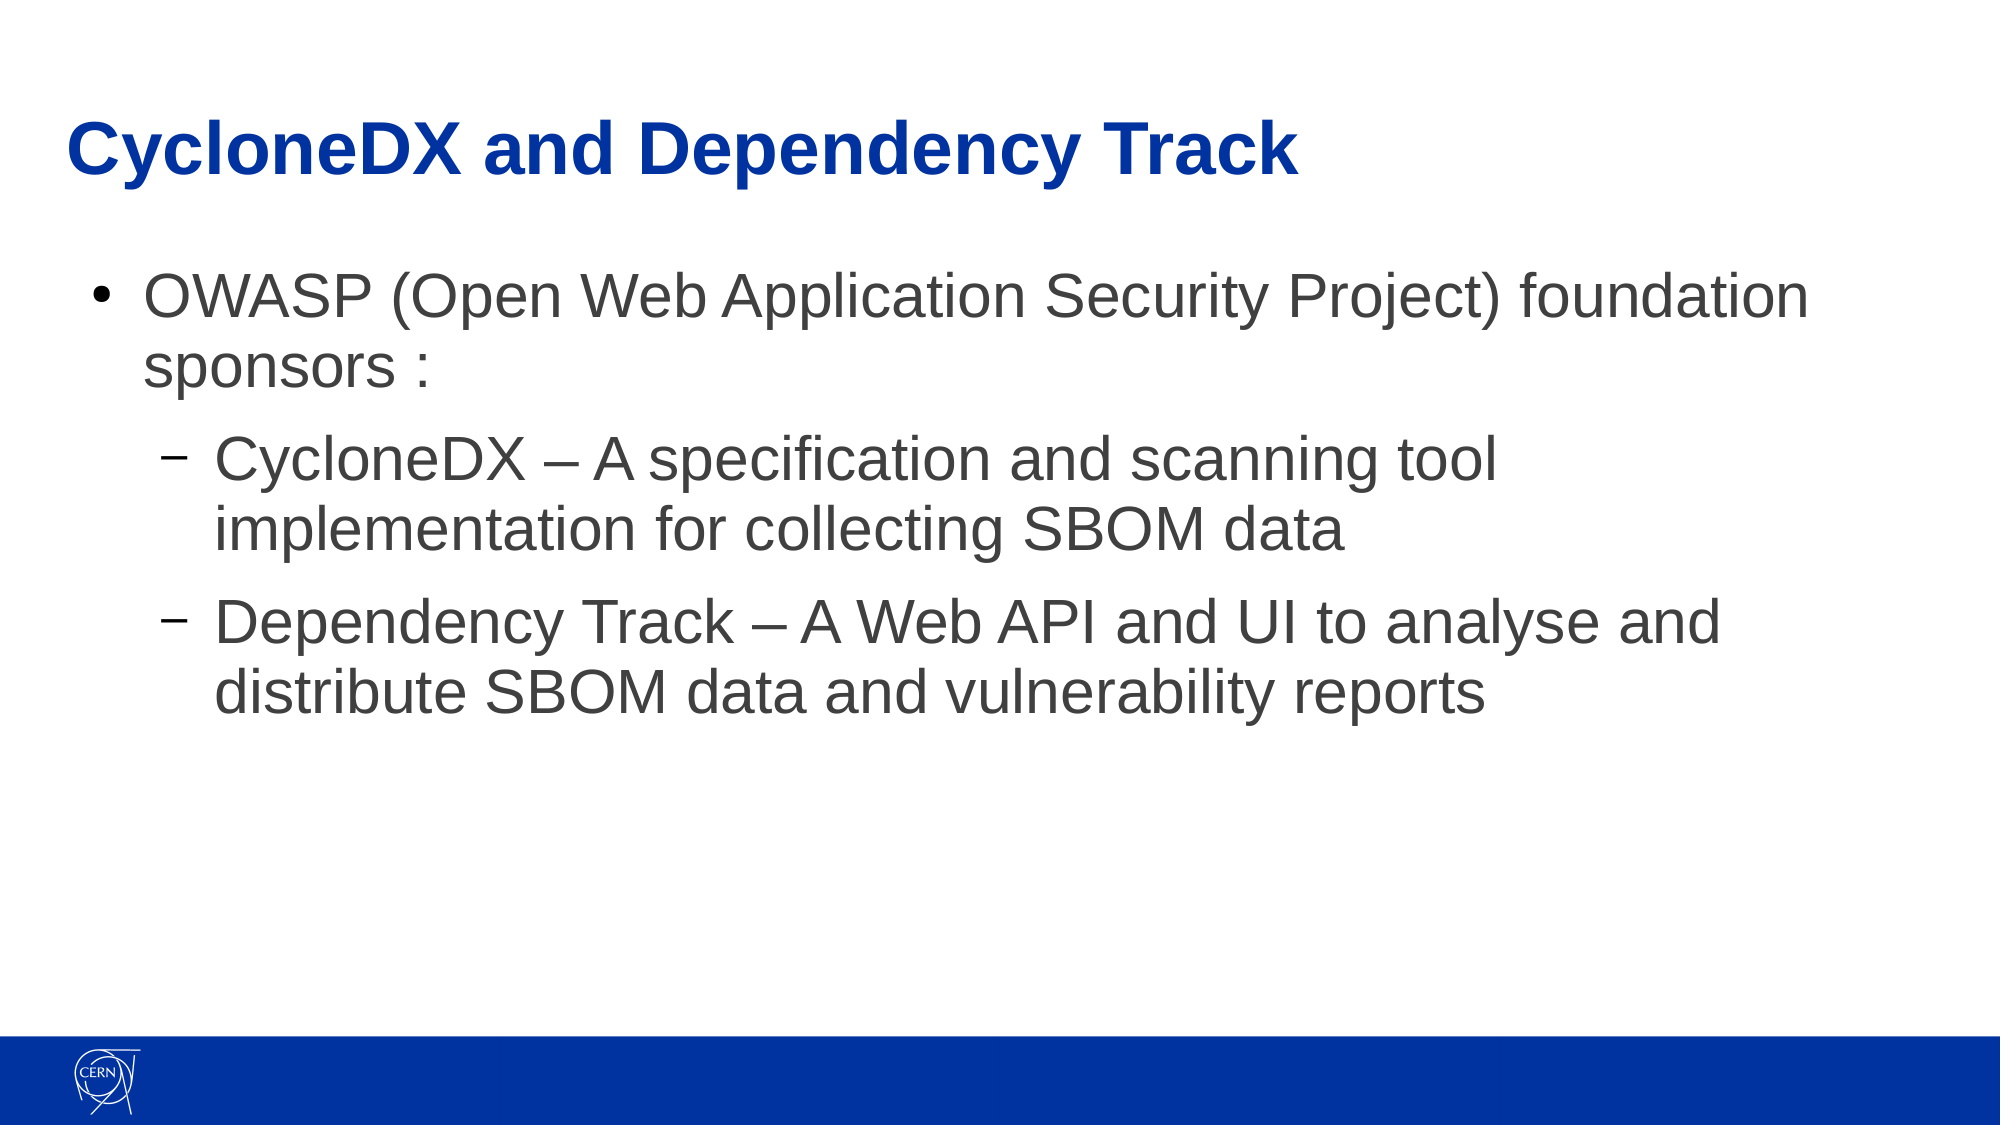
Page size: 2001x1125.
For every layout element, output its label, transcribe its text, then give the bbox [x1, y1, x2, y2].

title CycloneDX and Dependency Track [66, 61, 1933, 237]
picture [0, 1036, 2000, 1125]
list OWASP (Open Web Application Security Project) foundation sponsors : CycloneDX – A specification and scanning tool implementation for collecting SBOM data Dependency Track – A Web API and UI to analyse and distribute SBOM data and vulnerability reports [66, 261, 1933, 1018]
